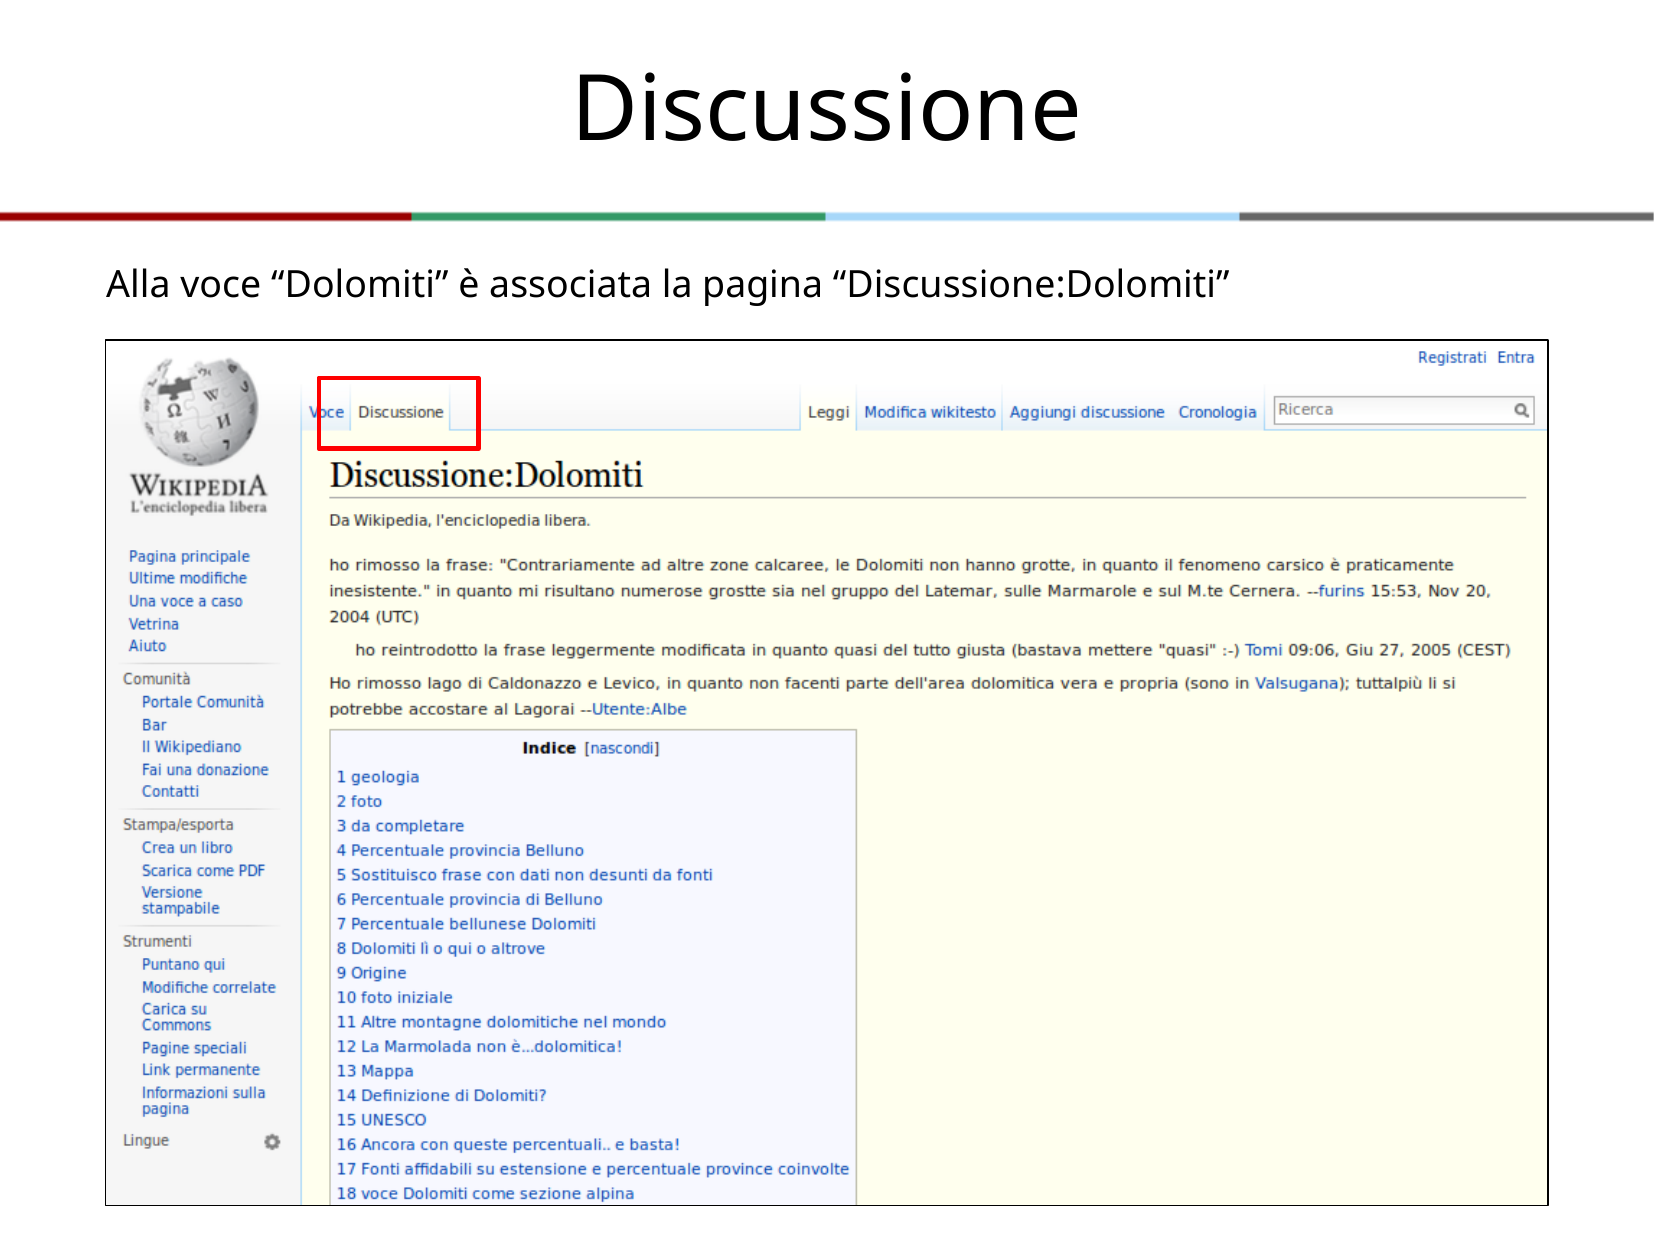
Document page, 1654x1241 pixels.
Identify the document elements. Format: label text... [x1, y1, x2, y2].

text_box Discussione [82, 0, 1571, 200]
text_box Alla voce “Dolomiti” è associata la pagina “Discussione:Dolomiti” [106, 259, 1548, 319]
picture [106, 340, 1548, 1205]
picture [0, 200, 1654, 235]
